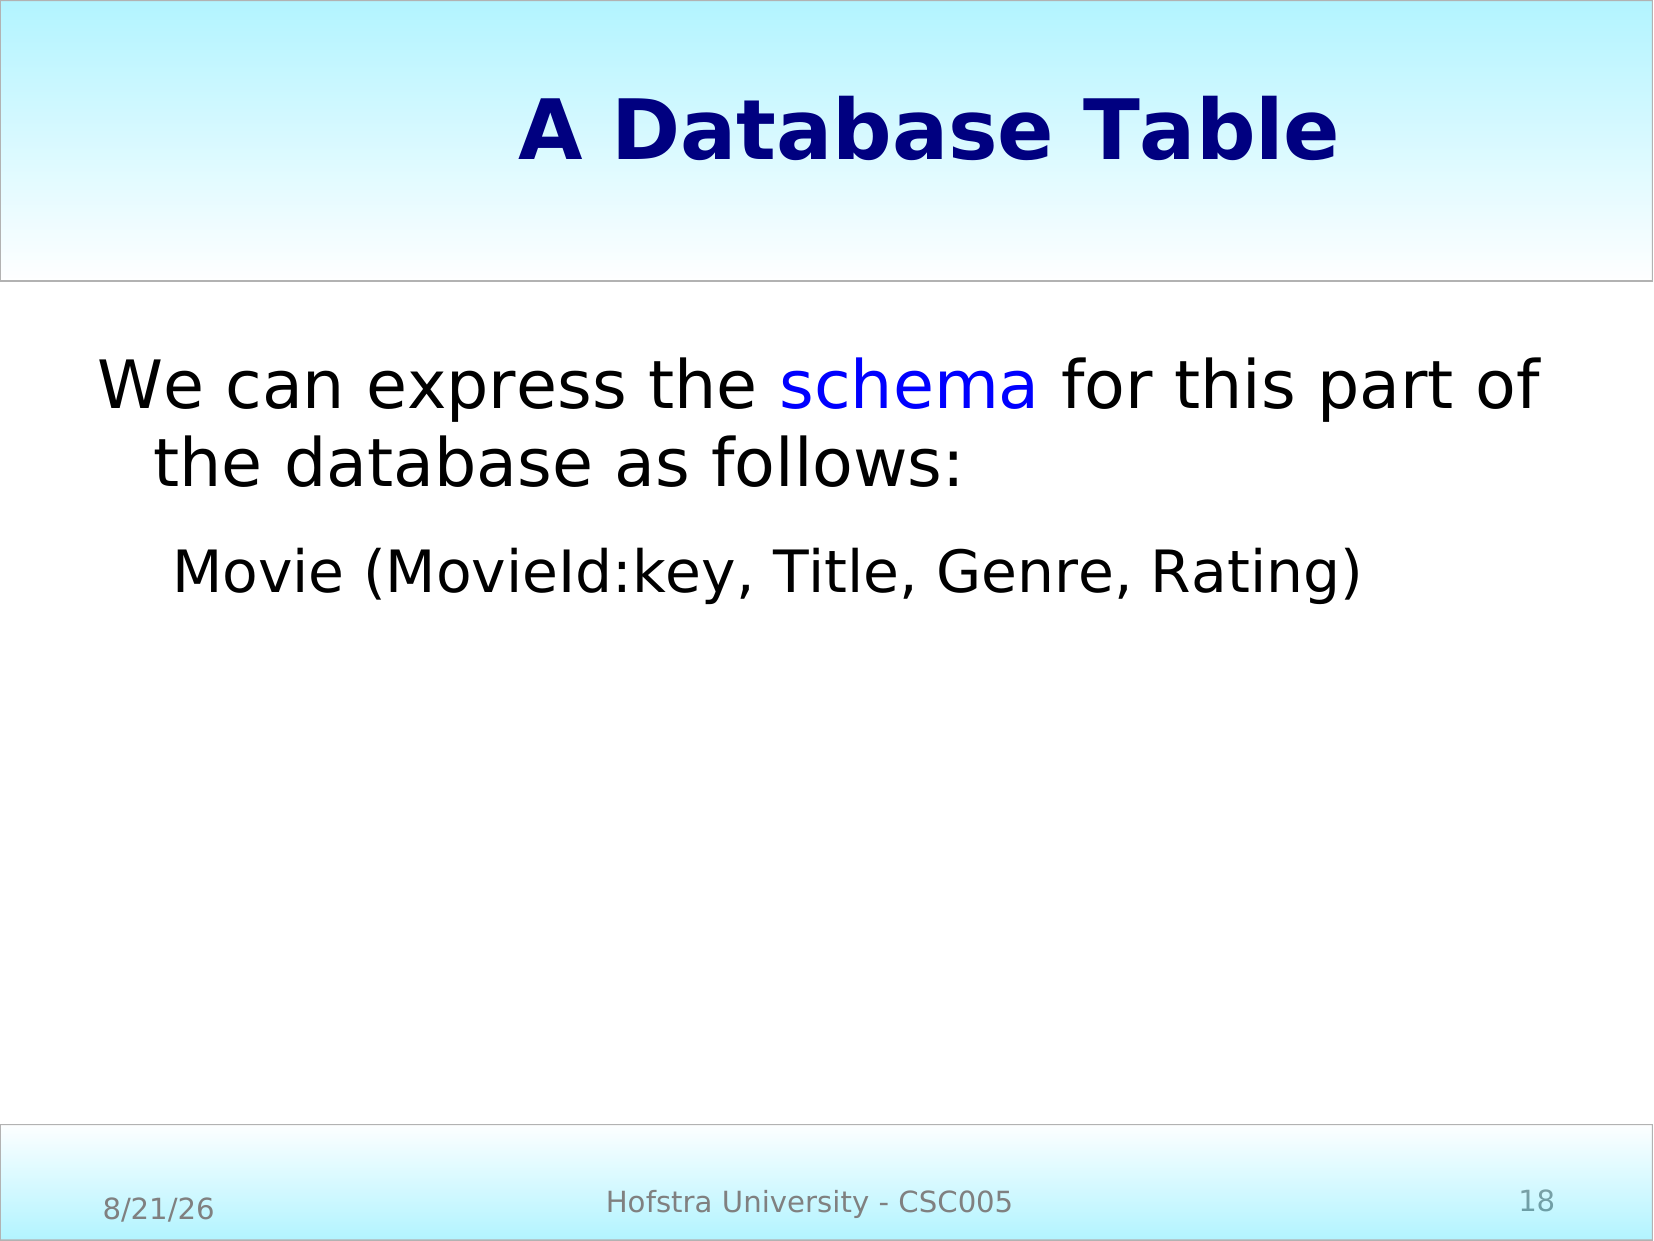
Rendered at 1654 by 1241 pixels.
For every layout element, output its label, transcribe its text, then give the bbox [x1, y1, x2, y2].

title A Database Table [247, 27, 1612, 235]
list We can express the schema for this part of the database as follows: Movie (MovieId:key, Title, Genre, Rating) [82, 338, 1571, 1048]
